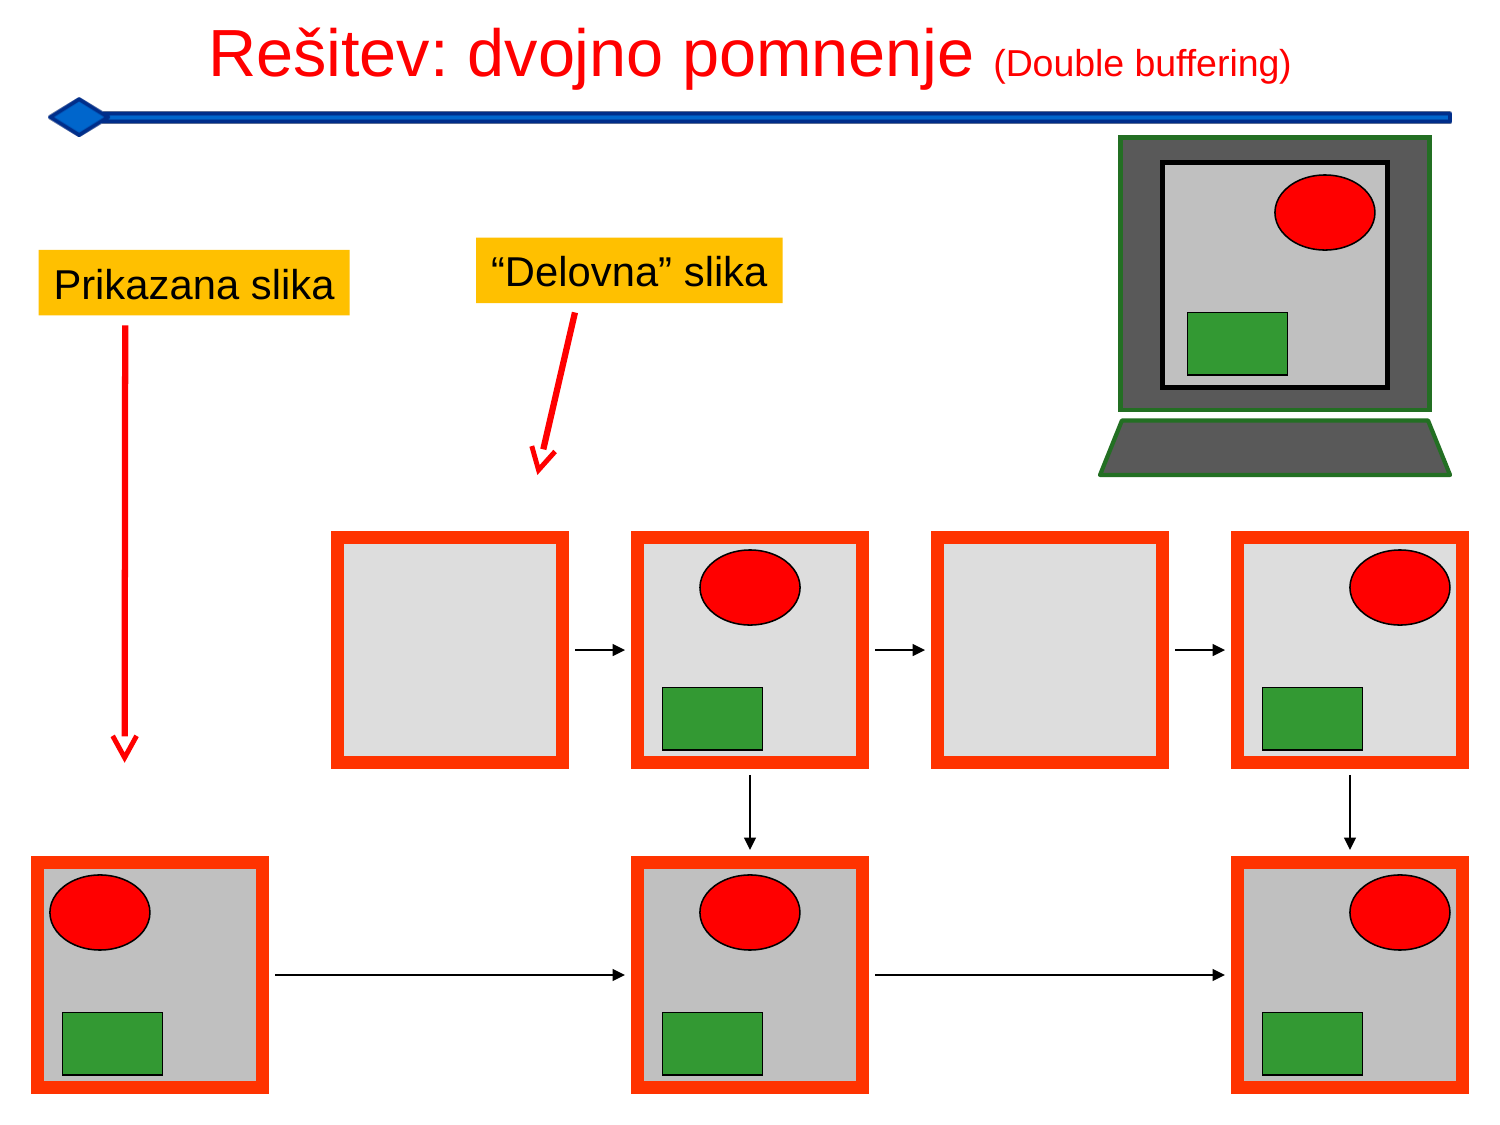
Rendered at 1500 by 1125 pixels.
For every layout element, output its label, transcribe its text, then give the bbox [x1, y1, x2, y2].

title Rešitev: dvojno pomnenje (Double buffering) [12, 0, 1488, 100]
text_box [1244, 869, 1456, 1081]
text_box [944, 544, 1156, 756]
text_box [644, 544, 856, 756]
text_box [1244, 544, 1456, 756]
text_box “Delovna” slika [476, 237, 783, 304]
text_box [1120, 137, 1430, 410]
text_box [344, 544, 556, 756]
picture [48, 100, 1452, 137]
text_box [644, 869, 856, 1081]
text_box [44, 869, 256, 1081]
text_box [1100, 420, 1451, 475]
text_box Prikazana slika [38, 249, 350, 316]
